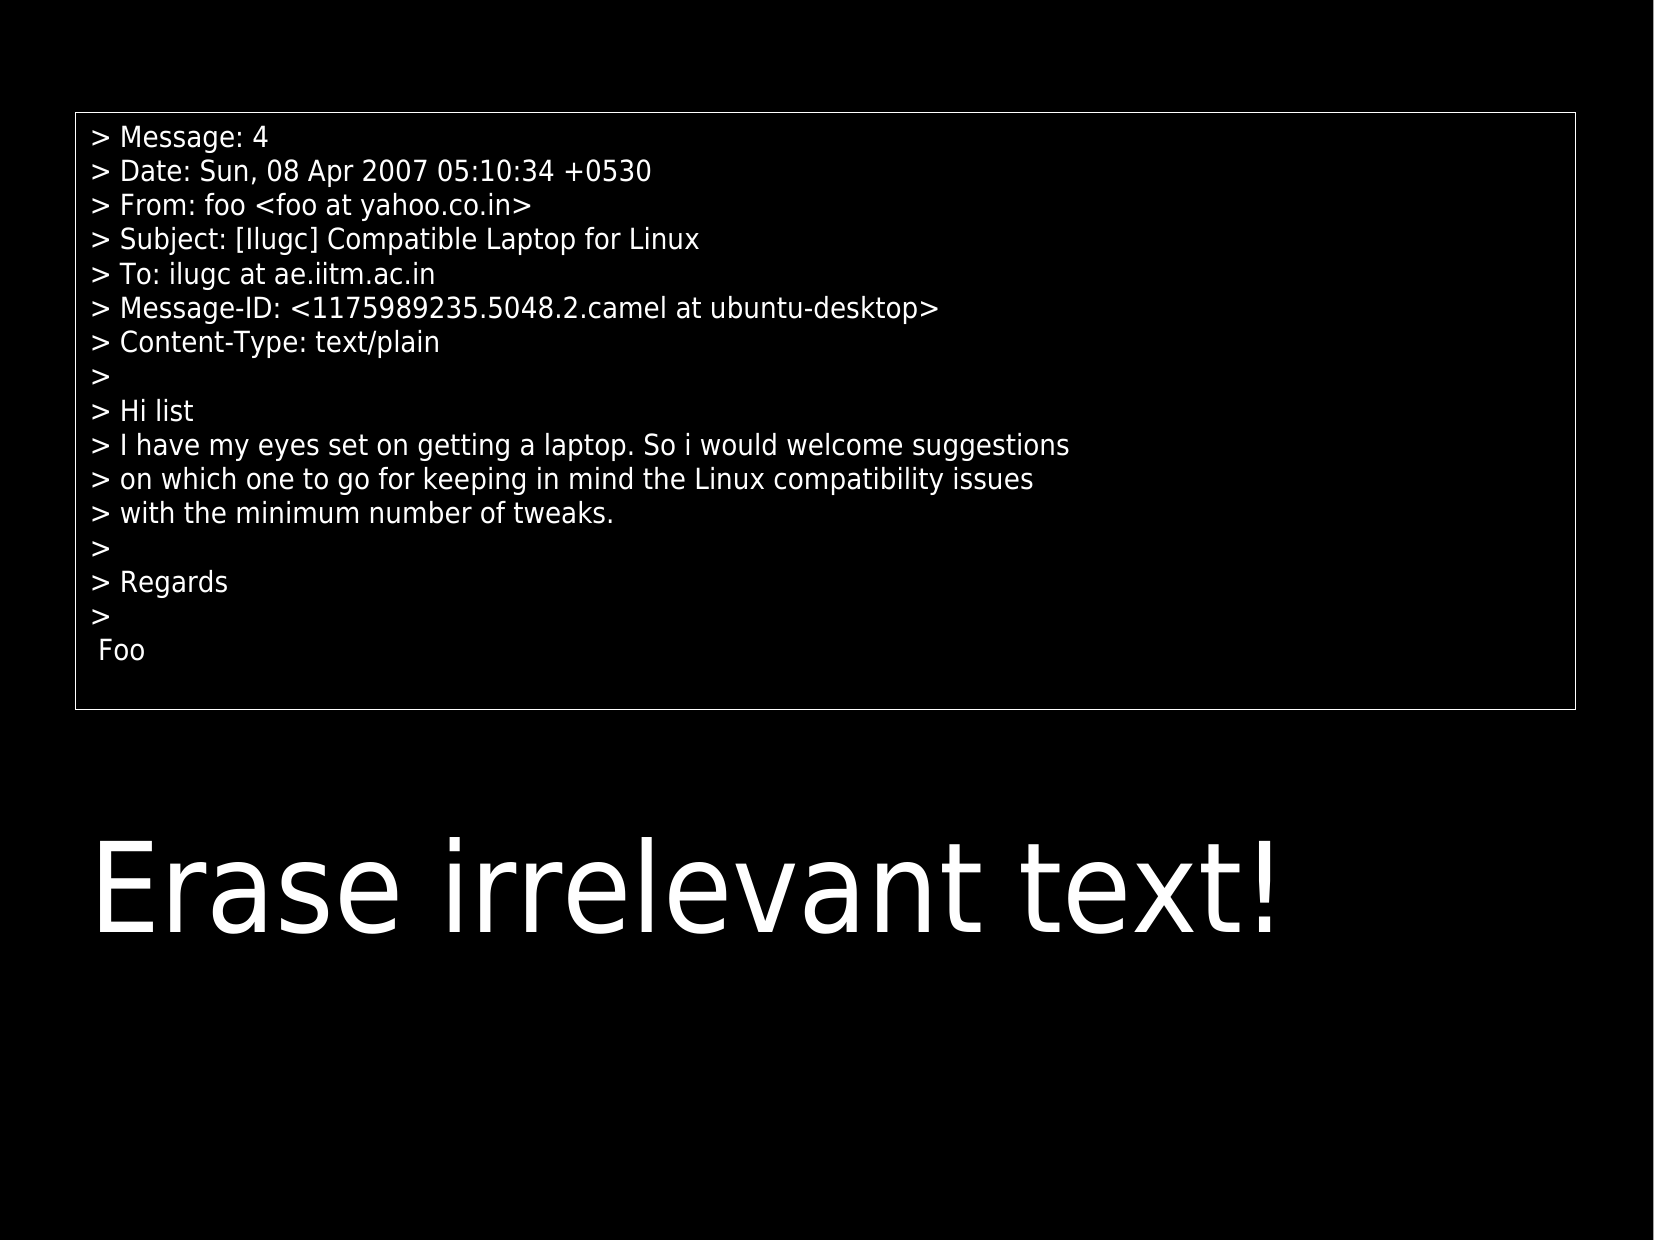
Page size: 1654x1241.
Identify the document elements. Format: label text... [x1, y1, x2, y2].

text_box Erase irrelevant text! [75, 809, 1538, 971]
text_box > Message: 4 > Date: Sun, 08 Apr 2007 05:10:34 +0530 > From: foo <foo at yahoo.co.in> > Subject: [Ilugc] Compatible Laptop for Linux > To: ilugc at ae.iitm.ac.in > Message-ID: <1175989235.5048.2.camel at ubuntu-desktop> > Content-Type: text/plain > > Hi list > I have my eyes set on getting a laptop. So i would welcome suggestions > on which one to go for keeping in mind the Linux compatibility issues > with the minimum number of tweaks. > > Regards > Foo [75, 112, 1576, 710]
